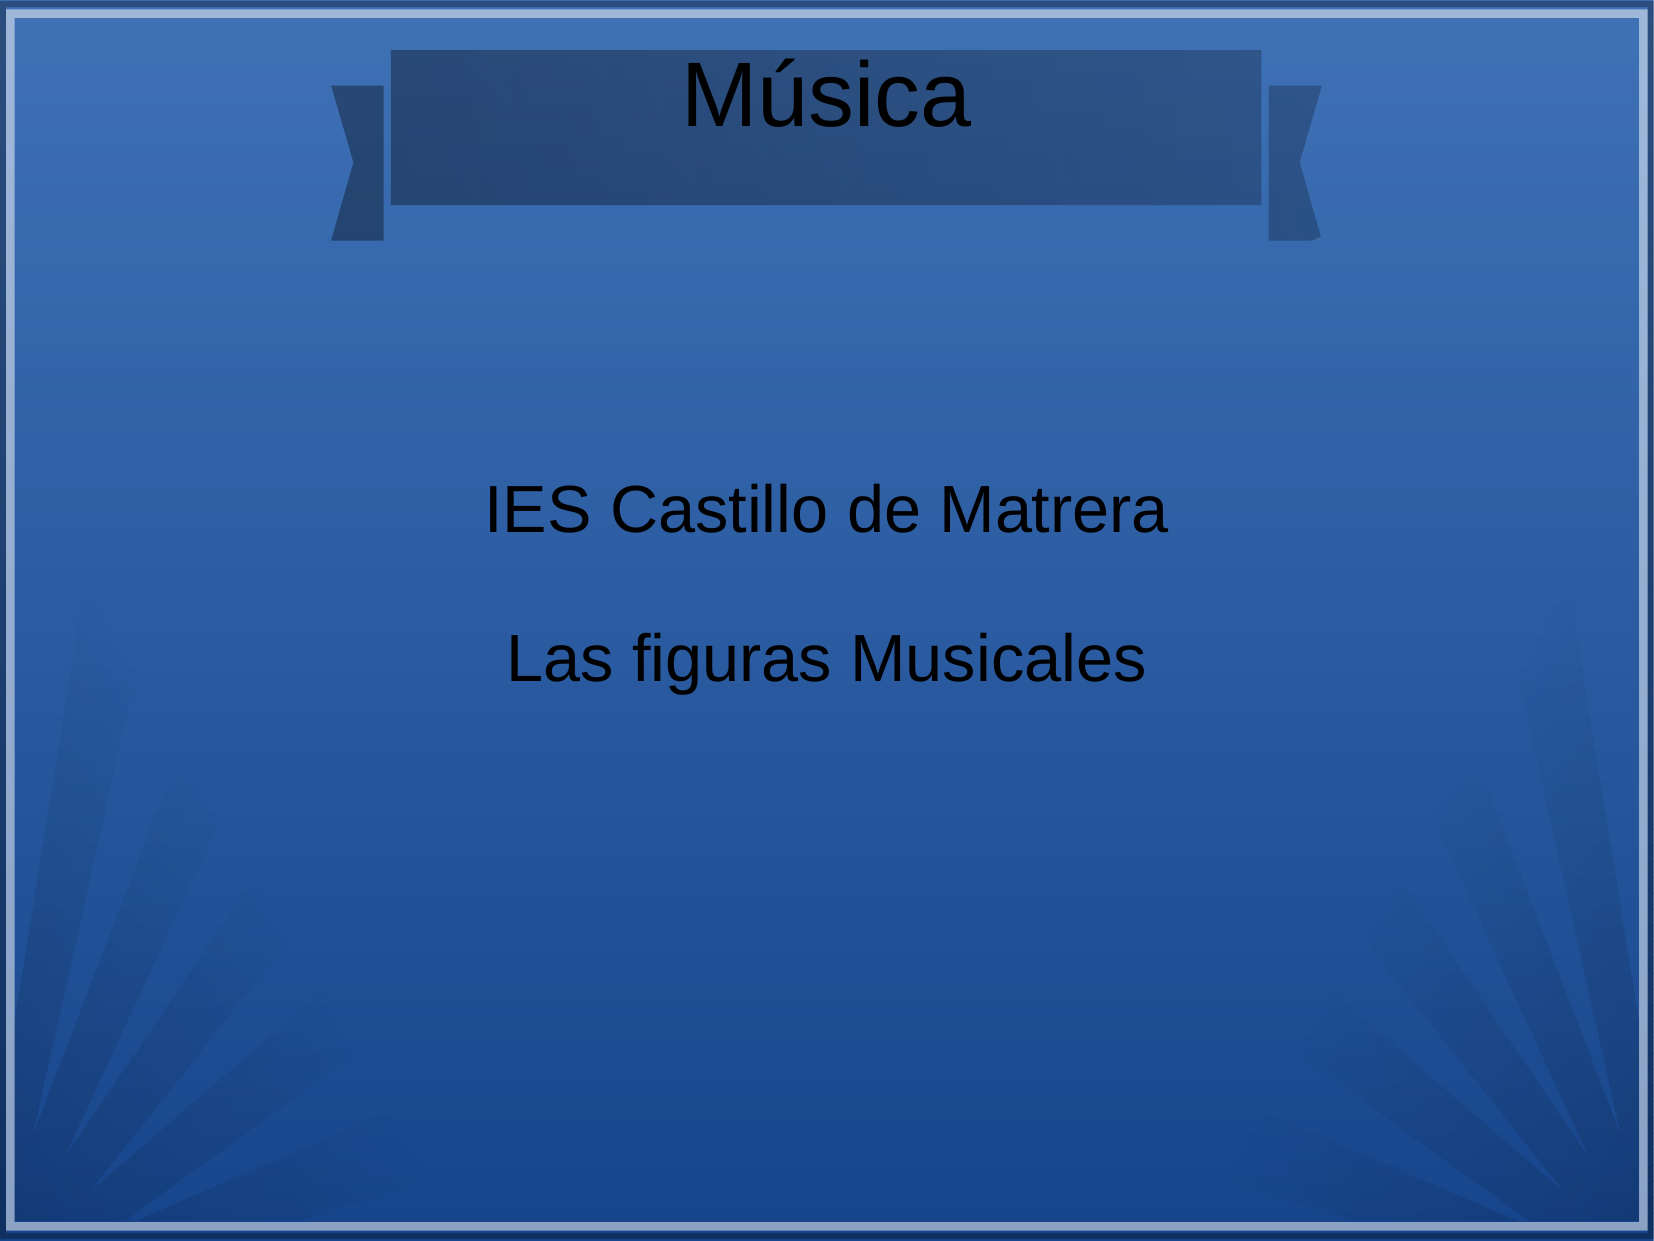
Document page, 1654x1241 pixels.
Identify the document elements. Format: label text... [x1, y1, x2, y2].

title Música [389, 35, 1264, 154]
subtitle IES Castillo de Matrera Las figuras Musicales [82, 224, 1571, 944]
